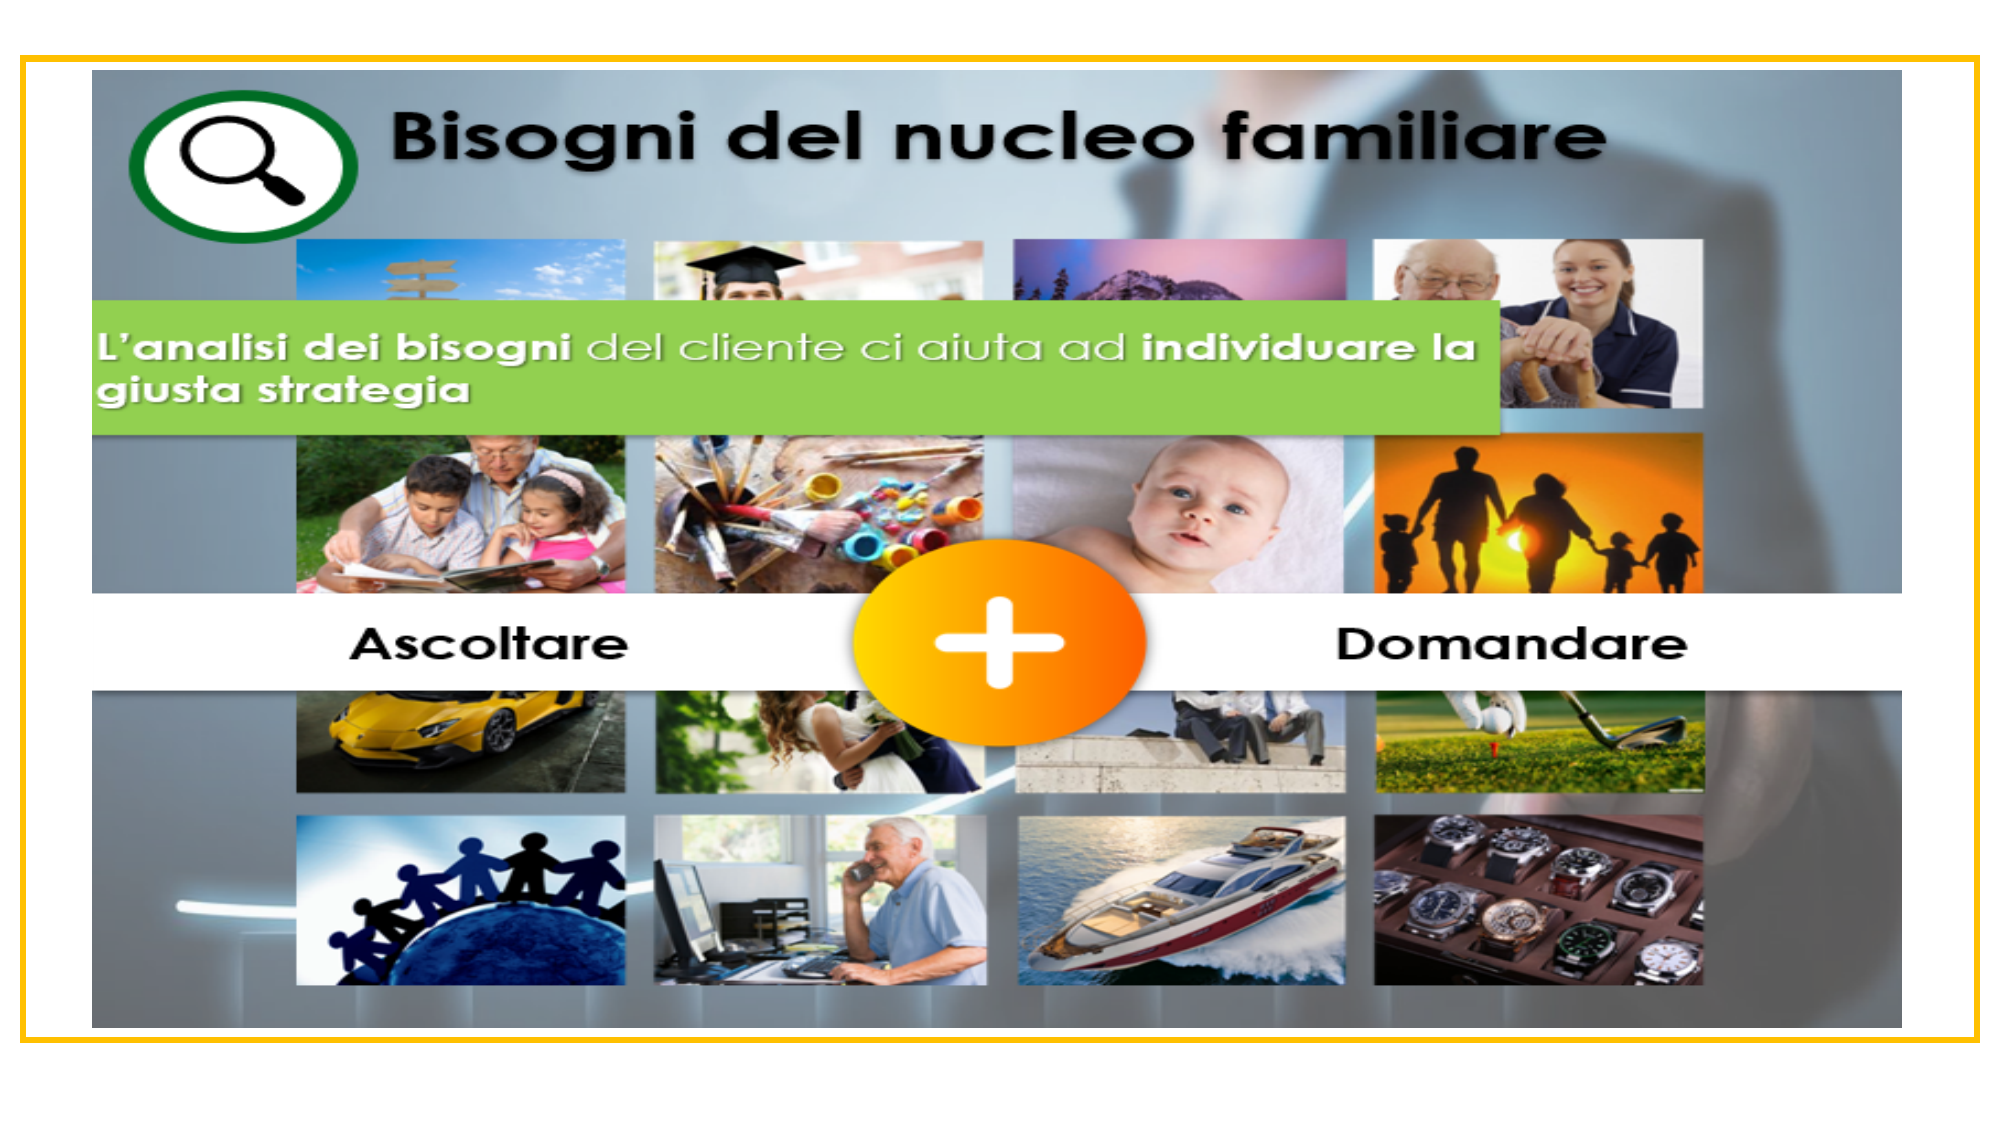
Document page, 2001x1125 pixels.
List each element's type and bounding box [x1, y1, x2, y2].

picture [92, 70, 1902, 1028]
text_box [22, 58, 1978, 1040]
